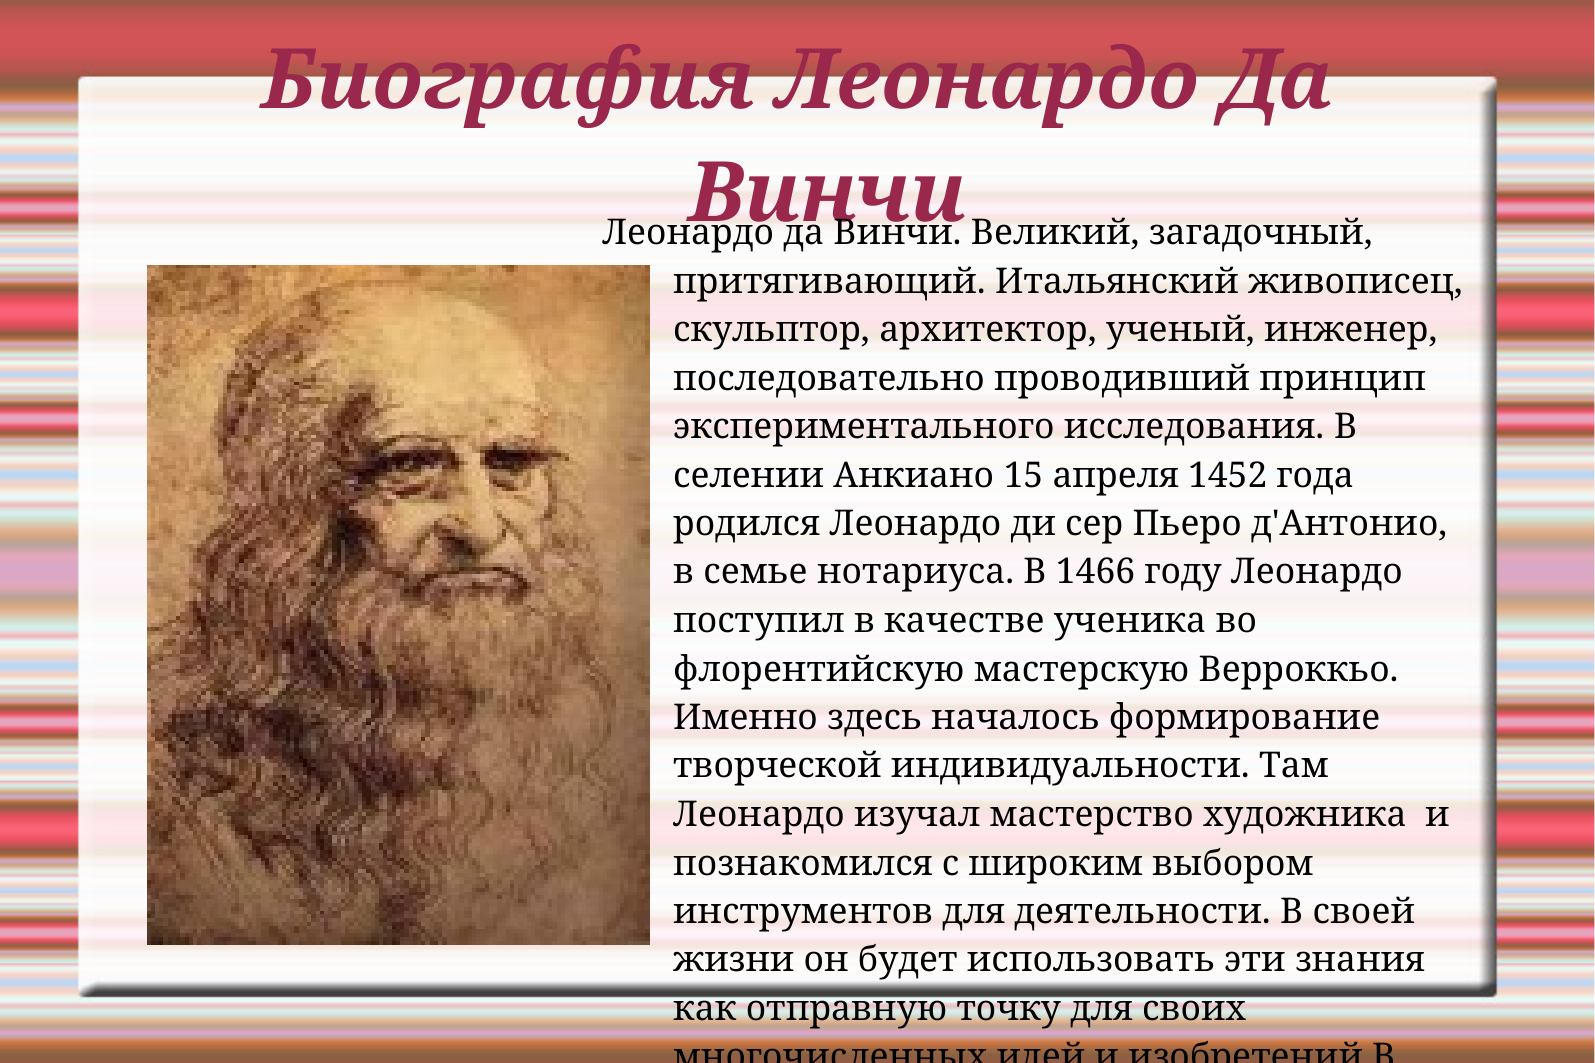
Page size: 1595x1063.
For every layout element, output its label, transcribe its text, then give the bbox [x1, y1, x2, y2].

picture [0, 0, 1595, 1063]
title Биография Леонардо Да Винчи [117, 29, 1479, 237]
list Леонардо да Винчи. Великий, загадочный, притягивающий. Итальянский живописец, скульптор, архитектор, ученый, инженер, последовательно проводивший принцип экспериментального исследования. В селении Анкиано 15 апреля 1452 года родился Леонардо ди сер Пьеро д'Антонио, в семье нотариуса. В 1466 году Леонардо поступил в качестве ученика во флорентийскую мастерскую Верроккьо. Именно здесь началось формирование творческой индивидуальности. Там Леонардо изучал мастерство художника и познакомился с широким выбором инструментов для деятельности. В своей жизни он будет использовать эти знания как отправную точку для своих многочисленных идей и изобретений.В возрасте 20 лет Леонардо да Винчи сделался членом Флорентийской Гильдии Художников. [590, 206, 1477, 1063]
